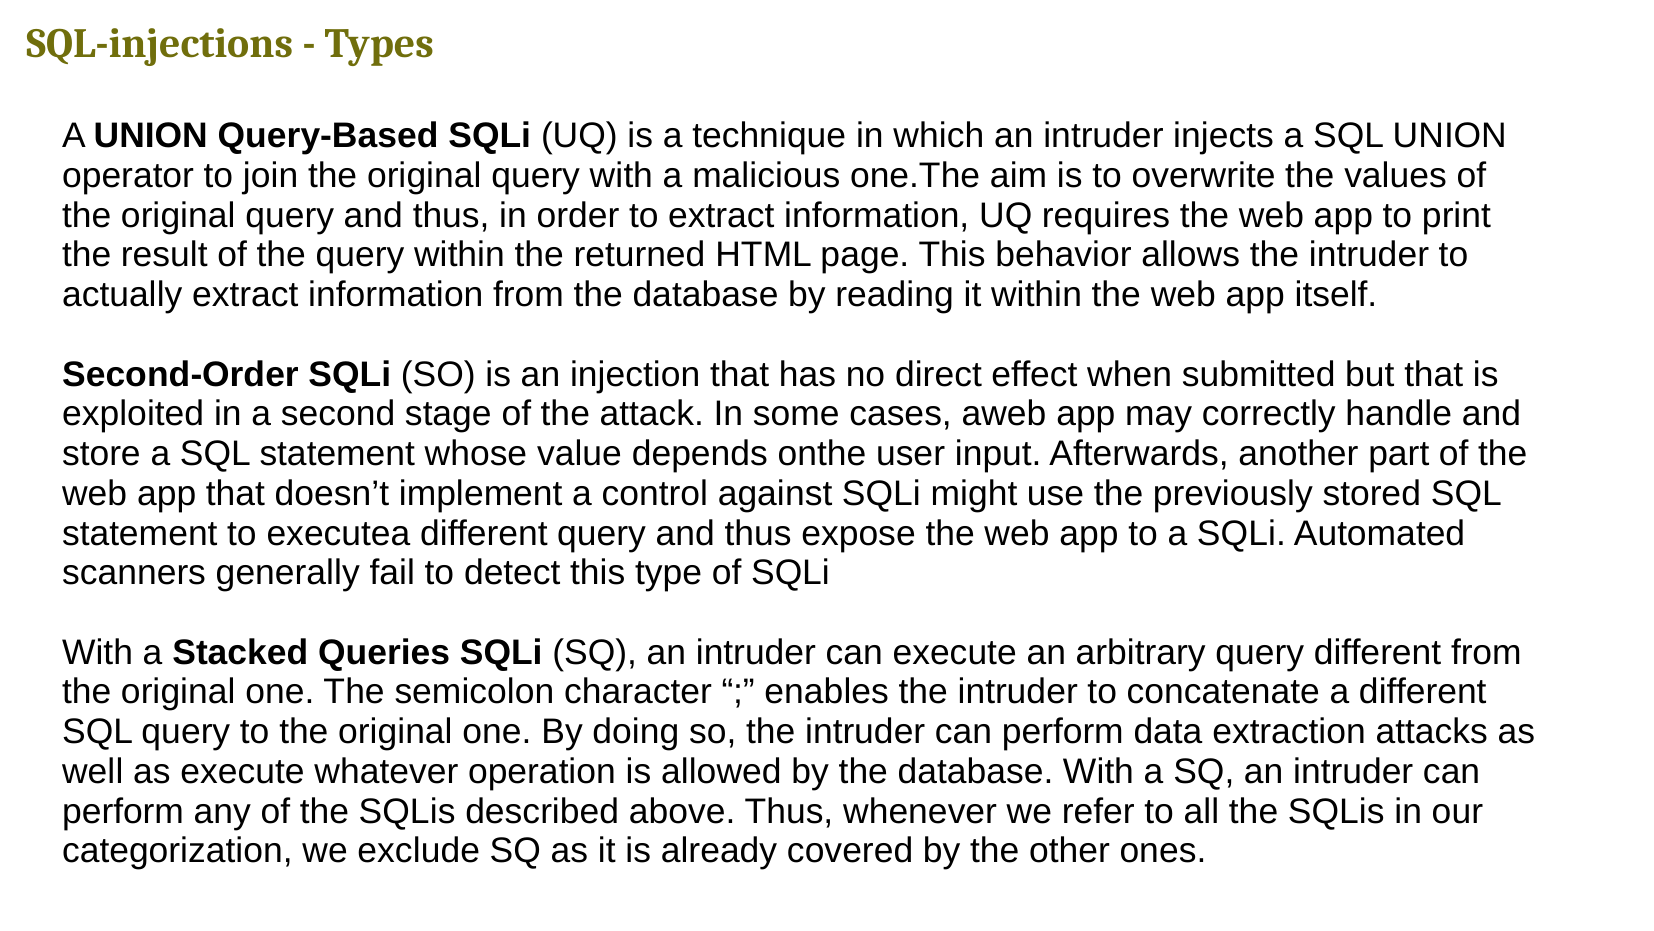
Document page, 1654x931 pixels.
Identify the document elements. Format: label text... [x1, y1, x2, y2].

text_box A UNION Query-Based SQLi (UQ) is a technique in which an intruder injects a SQL UNION operator to join the original query with a malicious one.The aim is to overwrite the values of the original query and thus, in order to extract information, UQ requires the web app to print the result of the query within the returned HTML page. This behavior allows the intruder to actually extract information from the database by reading it within the web app itself. Second-Order SQLi (SO) is an injection that has no direct effect when submitted but that is exploited in a second stage of the attack. In some cases, aweb app may correctly handle and store a SQL statement whose value depends onthe user input. Afterwards, another part of the web app that doesn’t implement a control against SQLi might use the previously stored SQL statement to executea different query and thus expose the web app to a SQLi. Automated scanners generally fail to detect this type of SQLi With a Stacked Queries SQLi (SQ), an intruder can execute an arbitrary query different from the original one. The semicolon character “;” enables the intruder to concatenate a different SQL query to the original one. By doing so, the intruder can perform data extraction attacks as well as execute whatever operation is allowed by the database. With a SQ, an intruder can perform any of the SQLis described above. Thus, whenever we refer to all the SQLis in our categorization, we exclude SQ as it is already covered by the other ones. [47, 107, 1560, 878]
text_box SQL-injections - Types [11, 12, 1193, 77]
